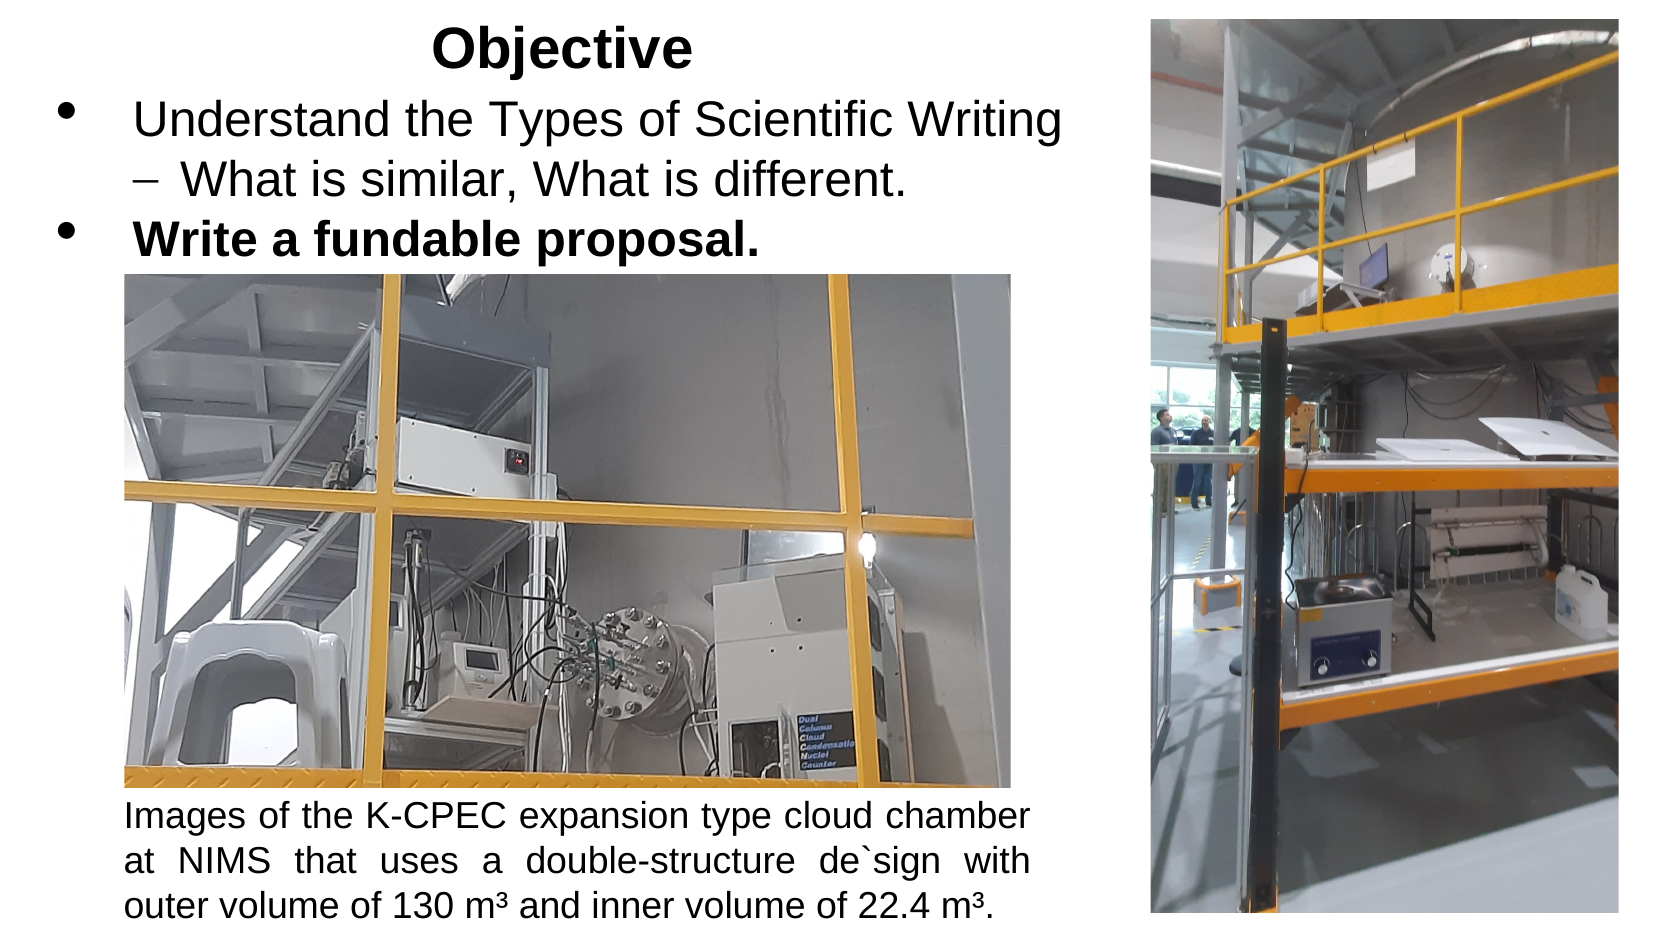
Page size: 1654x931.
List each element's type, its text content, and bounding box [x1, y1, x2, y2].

title Objective [0, 3, 1126, 95]
picture [124, 274, 1011, 783]
text_box Understand the Types of Scientific Writing What is similar, What is different. Write a fundable proposal. [43, 79, 1088, 284]
text_box Images of the K-CPEC expansion type cloud chamber at NIMS that uses a double-structure de`sign with outer volume of 130 m³ and inner volume of 22.4 m³. [78, 783, 1046, 929]
picture [1150, 19, 1619, 913]
